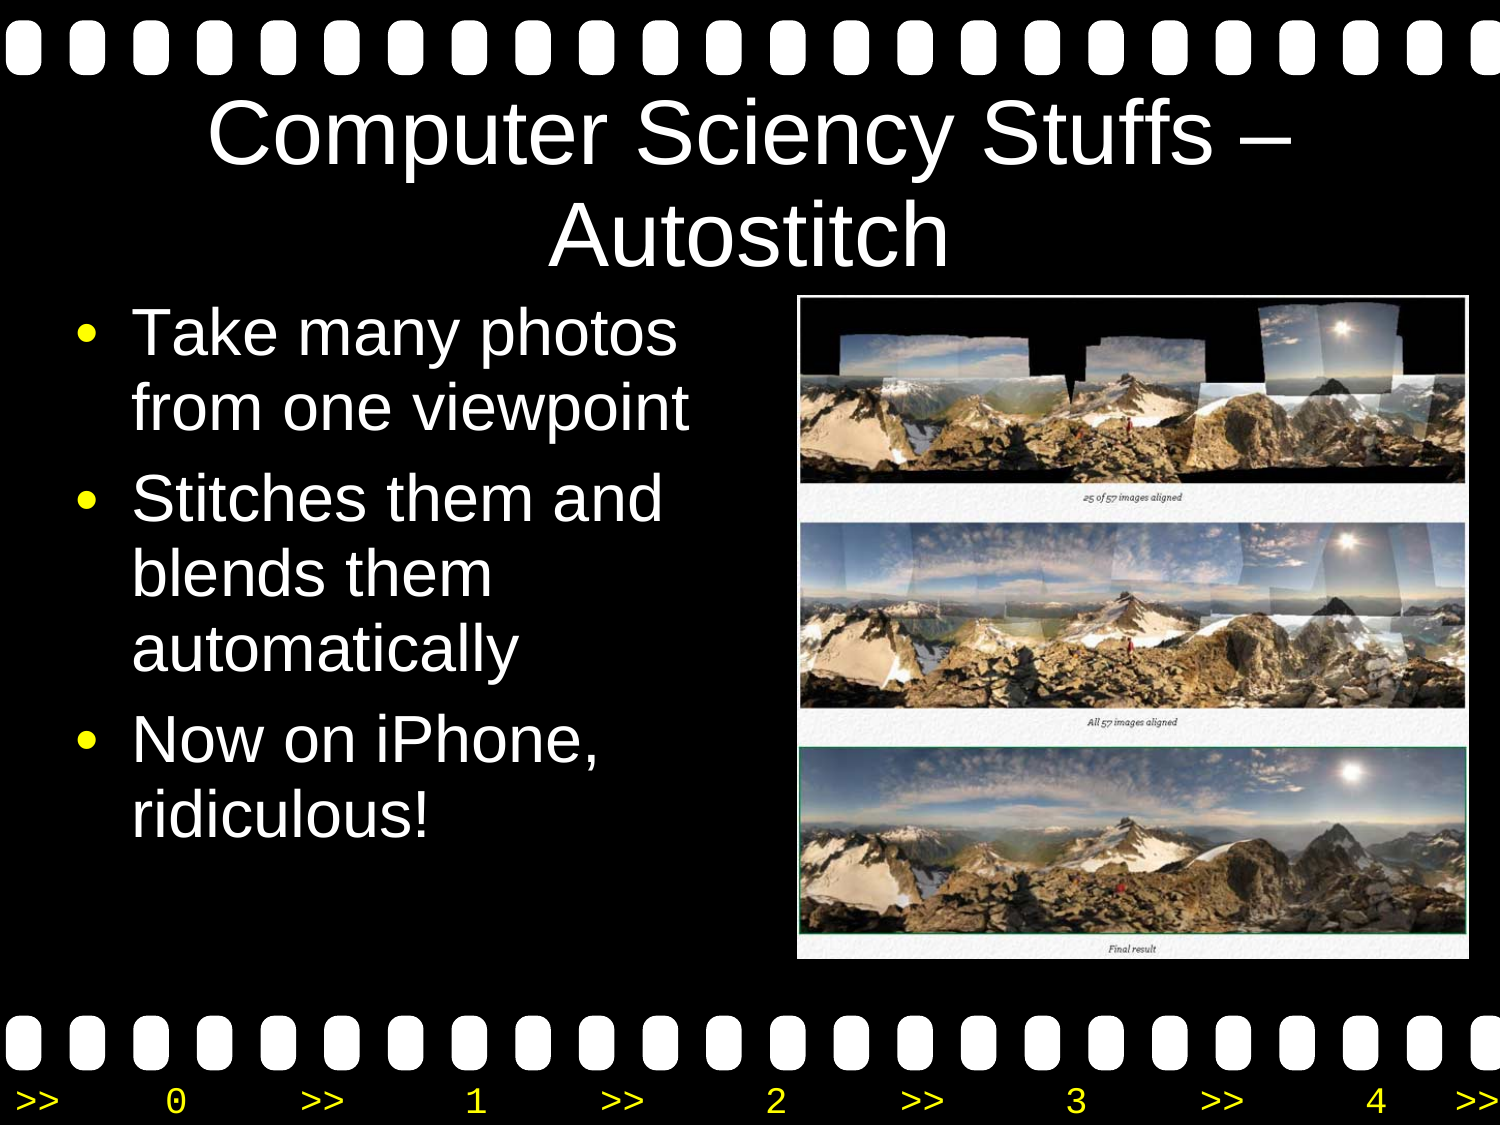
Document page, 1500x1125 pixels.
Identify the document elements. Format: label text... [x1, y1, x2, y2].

title Computer Sciency Stuffs – Autostitch [75, 81, 1426, 287]
picture [797, 295, 1469, 959]
list Take many photos from one viewpoint Stitches them and blends them automatically Now on iPhone, ridiculous! [75, 295, 739, 1019]
